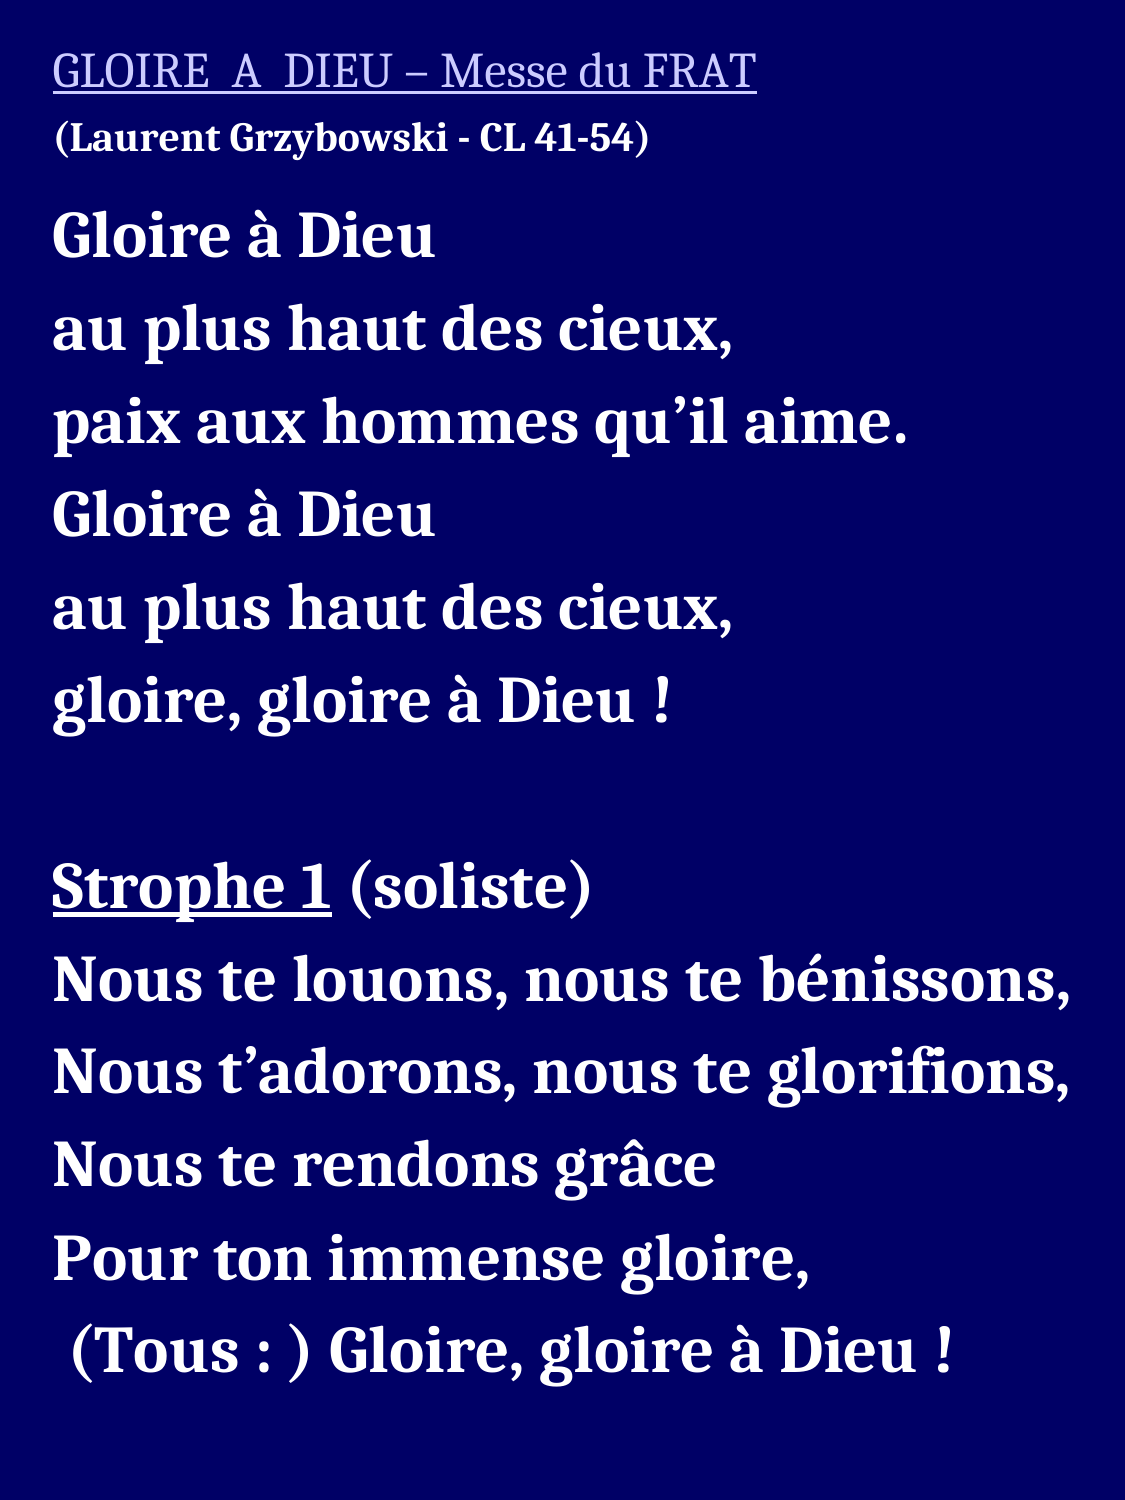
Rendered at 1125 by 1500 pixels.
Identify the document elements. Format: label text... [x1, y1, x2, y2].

text_box GLOIRE A DIEU – Messe du FRAT (Laurent Grzybowski - CL 41-54) Gloire à Dieu au plus haut des cieux, paix aux hommes qu’il aime. Gloire à Dieu au plus haut des cieux, gloire, gloire à Dieu ! Strophe 1 (soliste) Nous te louons, nous te bénissons, Nous t’adorons, nous te glorifions, Nous te rendons grâce Pour ton immense gloire, (Tous : ) Gloire, gloire à Dieu ! [35, 29, 1125, 1424]
